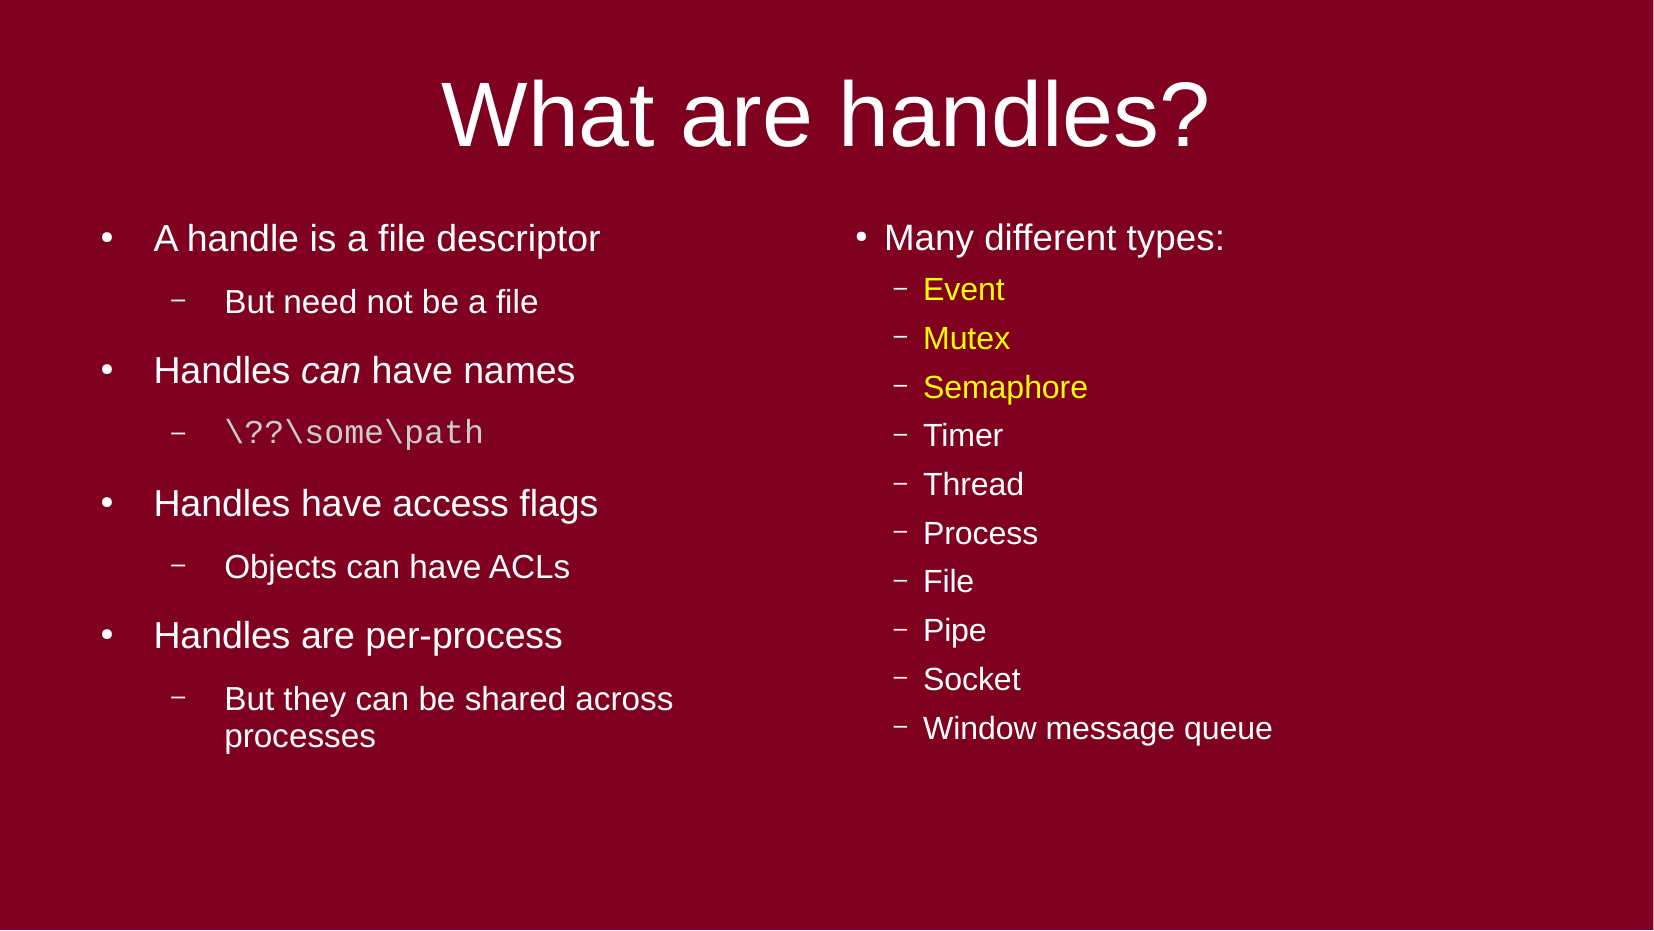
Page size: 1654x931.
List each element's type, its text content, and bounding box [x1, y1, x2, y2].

title What are handles? [82, 37, 1571, 193]
list A handle is a file descriptor But need not be a file Handles can have names \??\some\path Handles have access flags Objects can have ACLs Handles are per-process But they can be shared across processes [82, 217, 809, 901]
list Many different types: Event Mutex Semaphore Timer Thread Process File Pipe Socket Window message queue [845, 217, 1572, 758]
